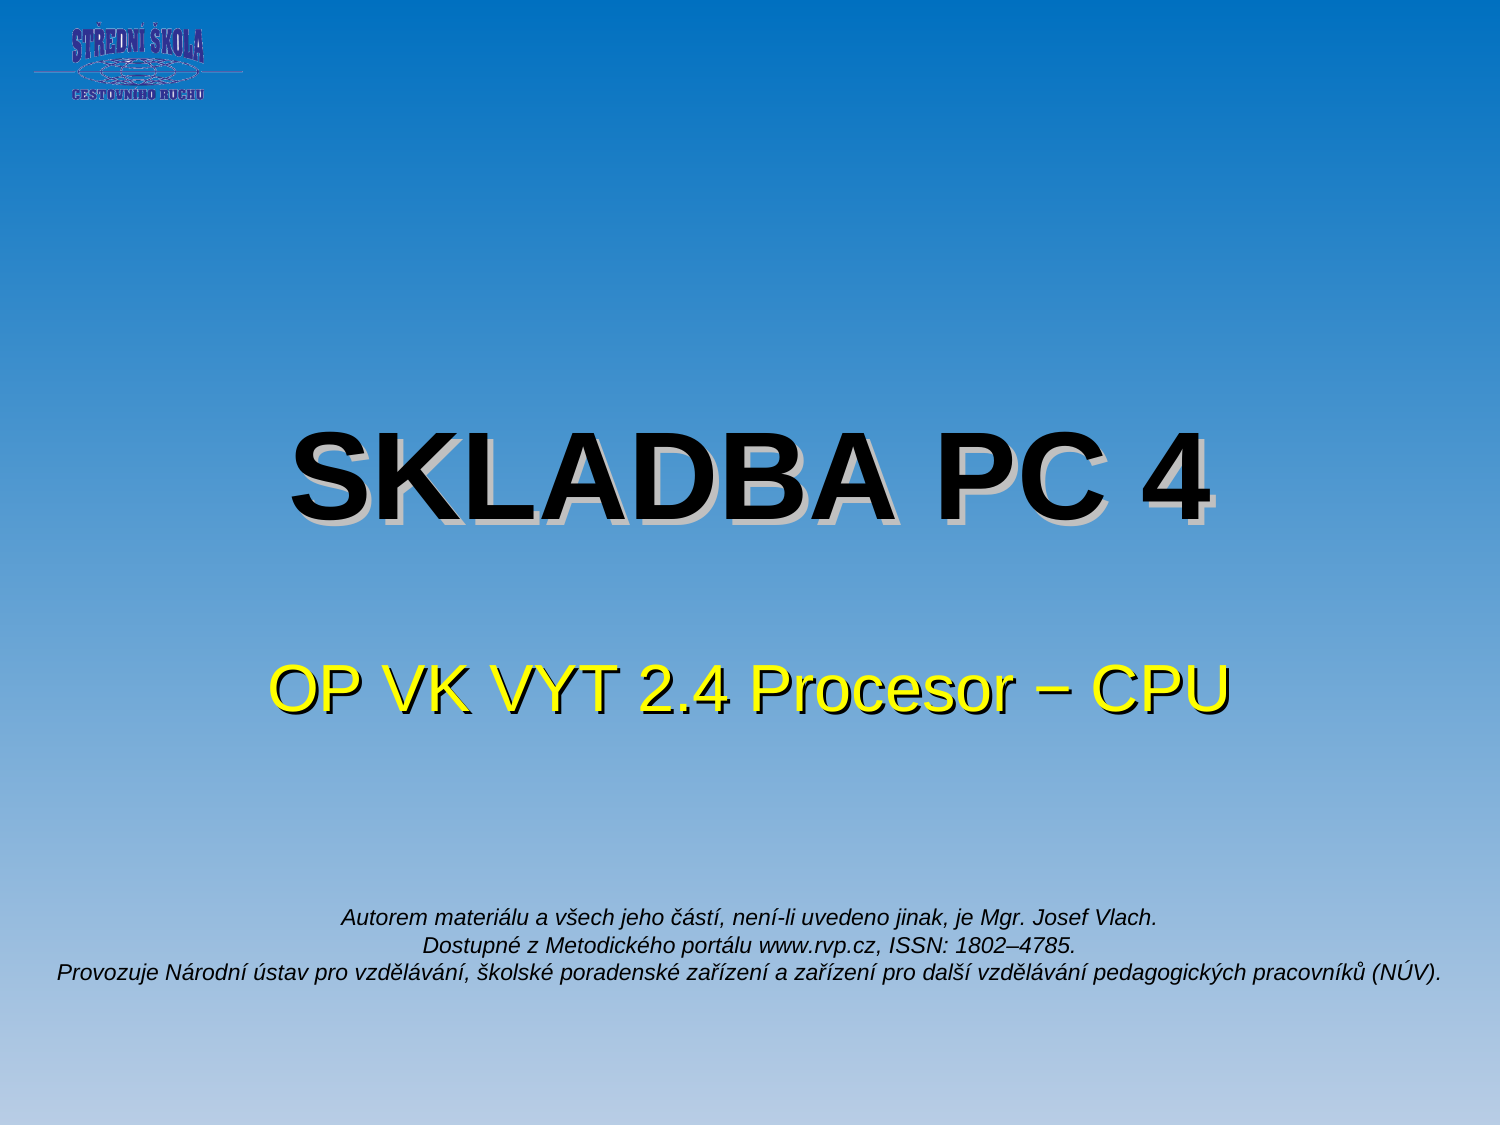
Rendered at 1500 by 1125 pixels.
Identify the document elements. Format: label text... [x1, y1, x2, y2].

picture [29, 18, 245, 108]
text_box OP VK VYT 2.4 Procesor − CPU [225, 637, 1276, 776]
text_box Autorem materiálu a všech jeho částí, není-li uvedeno jinak, je Mgr. Josef Vlach. Dostupné z Metodického portálu www.rvp.cz, ISSN: 1802–4785. Provozuje Národní ústav pro vzdělávání, školské poradenské zařízení a zařízení pro další vzdělávání pedagogických pracovníků (NÚV). [0, 895, 1500, 994]
title SKLADBA PC 4 [112, 349, 1388, 591]
